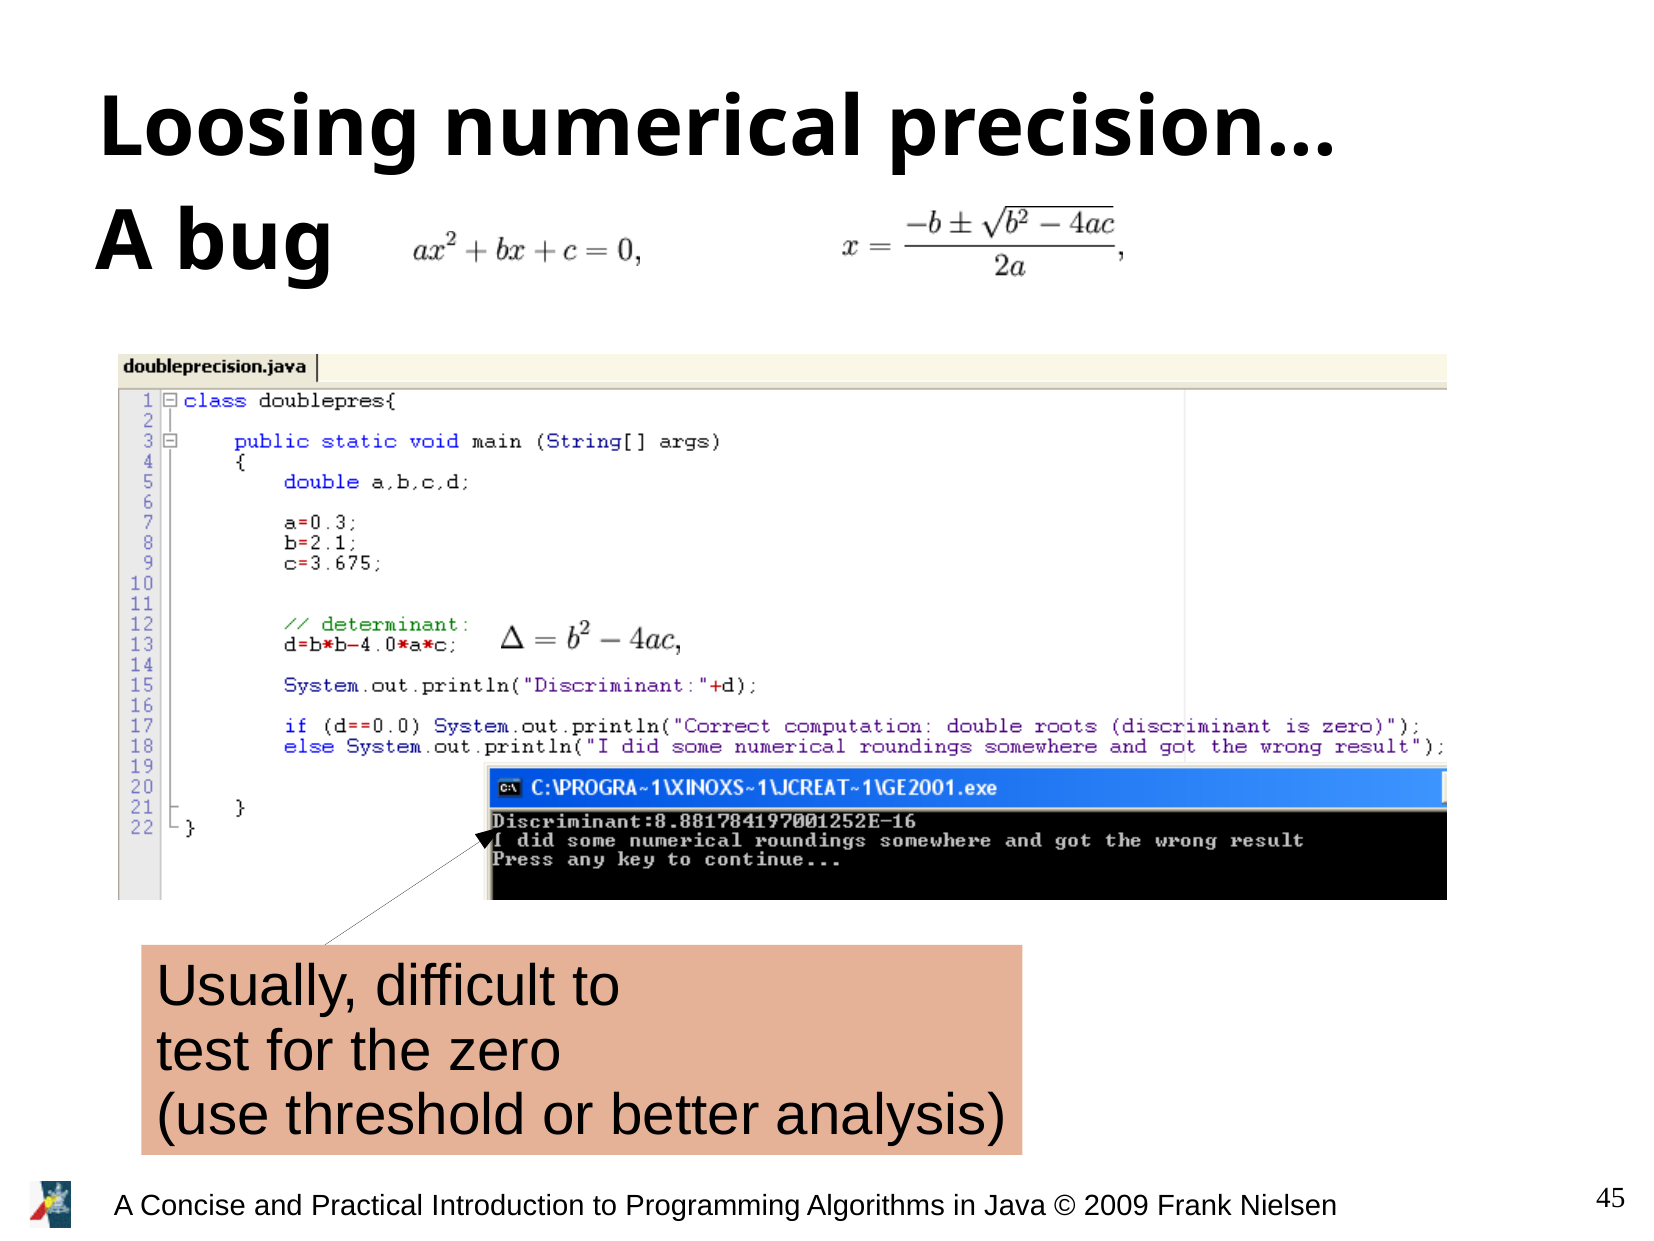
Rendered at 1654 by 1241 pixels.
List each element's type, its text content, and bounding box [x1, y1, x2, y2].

picture [29, 1181, 71, 1228]
picture [842, 206, 1123, 277]
text_box Usually, difficult to test for the zero (use threshold or better analysis) [141, 944, 1023, 1155]
picture [118, 354, 1447, 900]
text_box Loosing numerical precision... A bug [59, 59, 1625, 309]
picture [413, 231, 640, 266]
